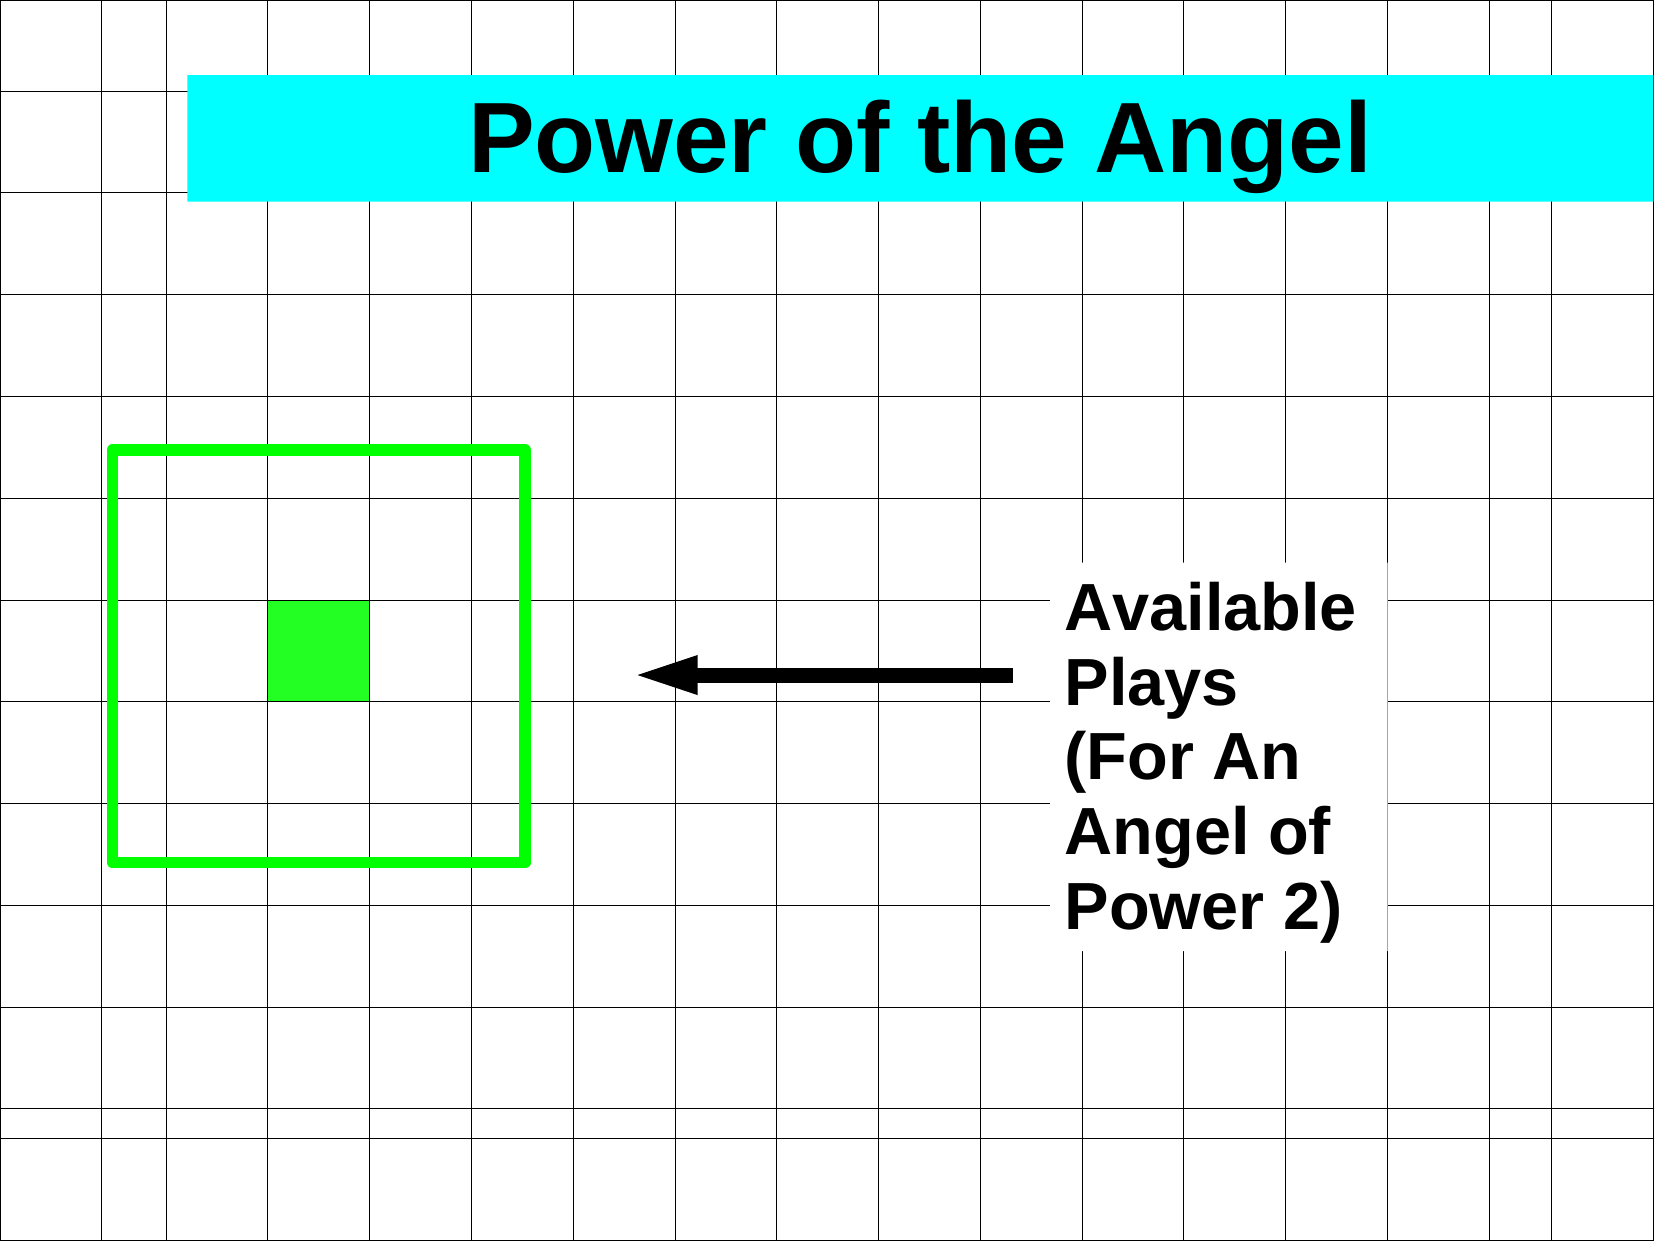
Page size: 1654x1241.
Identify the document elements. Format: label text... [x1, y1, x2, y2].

text_box Power of the Angel [187, 75, 1654, 202]
text_box Available Plays (For An Angel of Power 2) [1050, 562, 1388, 952]
text_box [0, 0, 1654, 1241]
